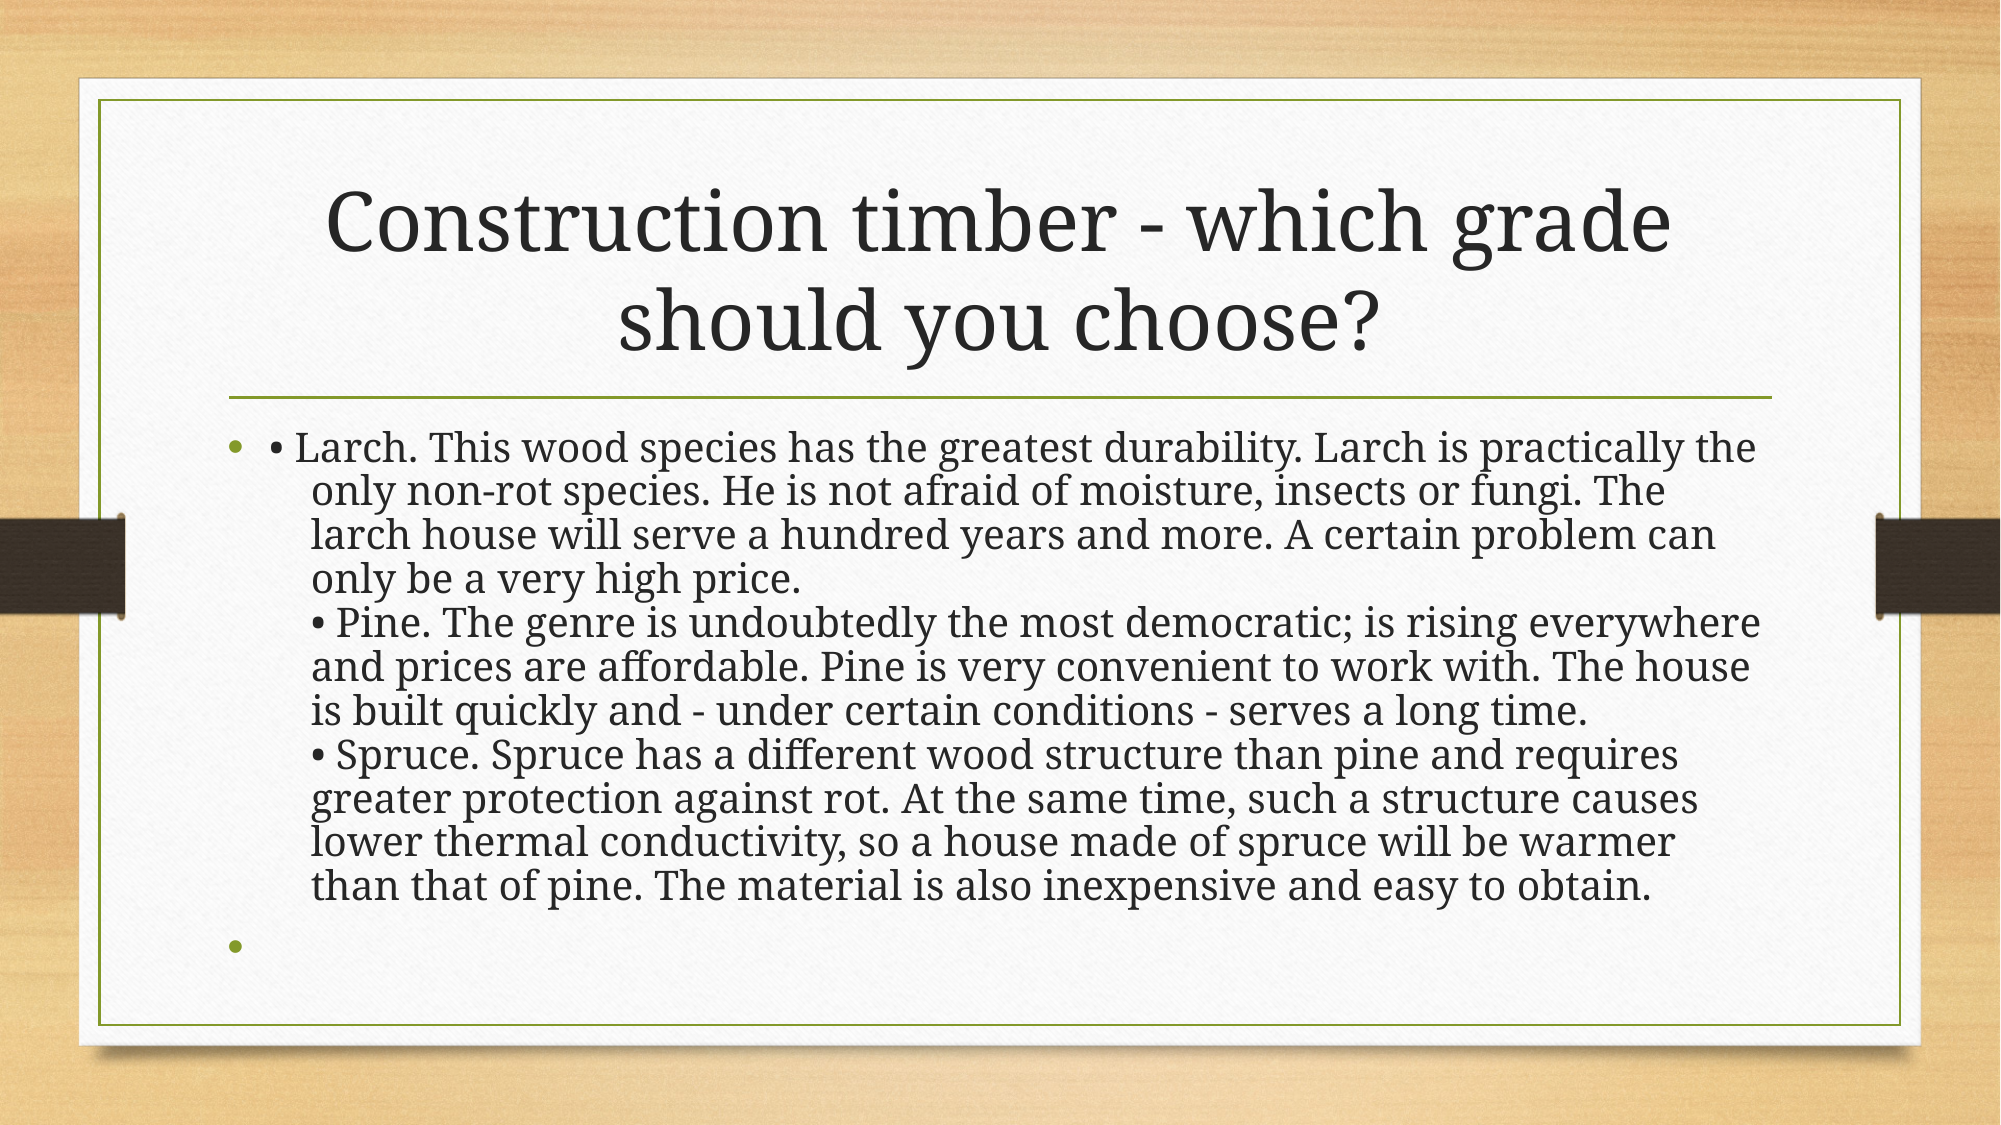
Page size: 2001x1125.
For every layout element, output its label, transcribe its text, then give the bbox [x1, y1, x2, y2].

list • Larch. This wood species has the greatest durability. Larch is practically the only non-rot species. He is not afraid of moisture, insects or fungi. The larch house will serve a hundred years and more. A certain problem can only be a very high price. • Pine. The genre is undoubtedly the most democratic; is rising everywhere and prices are affordable. Pine is very convenient to work with. The house is built quickly and - under certain conditions - serves a long time. • Spruce. Spruce has a different wood structure than pine and requires greater protection against rot. At the same time, such a structure causes lower thermal conductivity, so a house made of spruce will be warmer than that of pine. The material is also inexpensive and easy to obtain. [212, 419, 1788, 964]
title Construction timber - which grade should you choose? [212, 161, 1788, 376]
